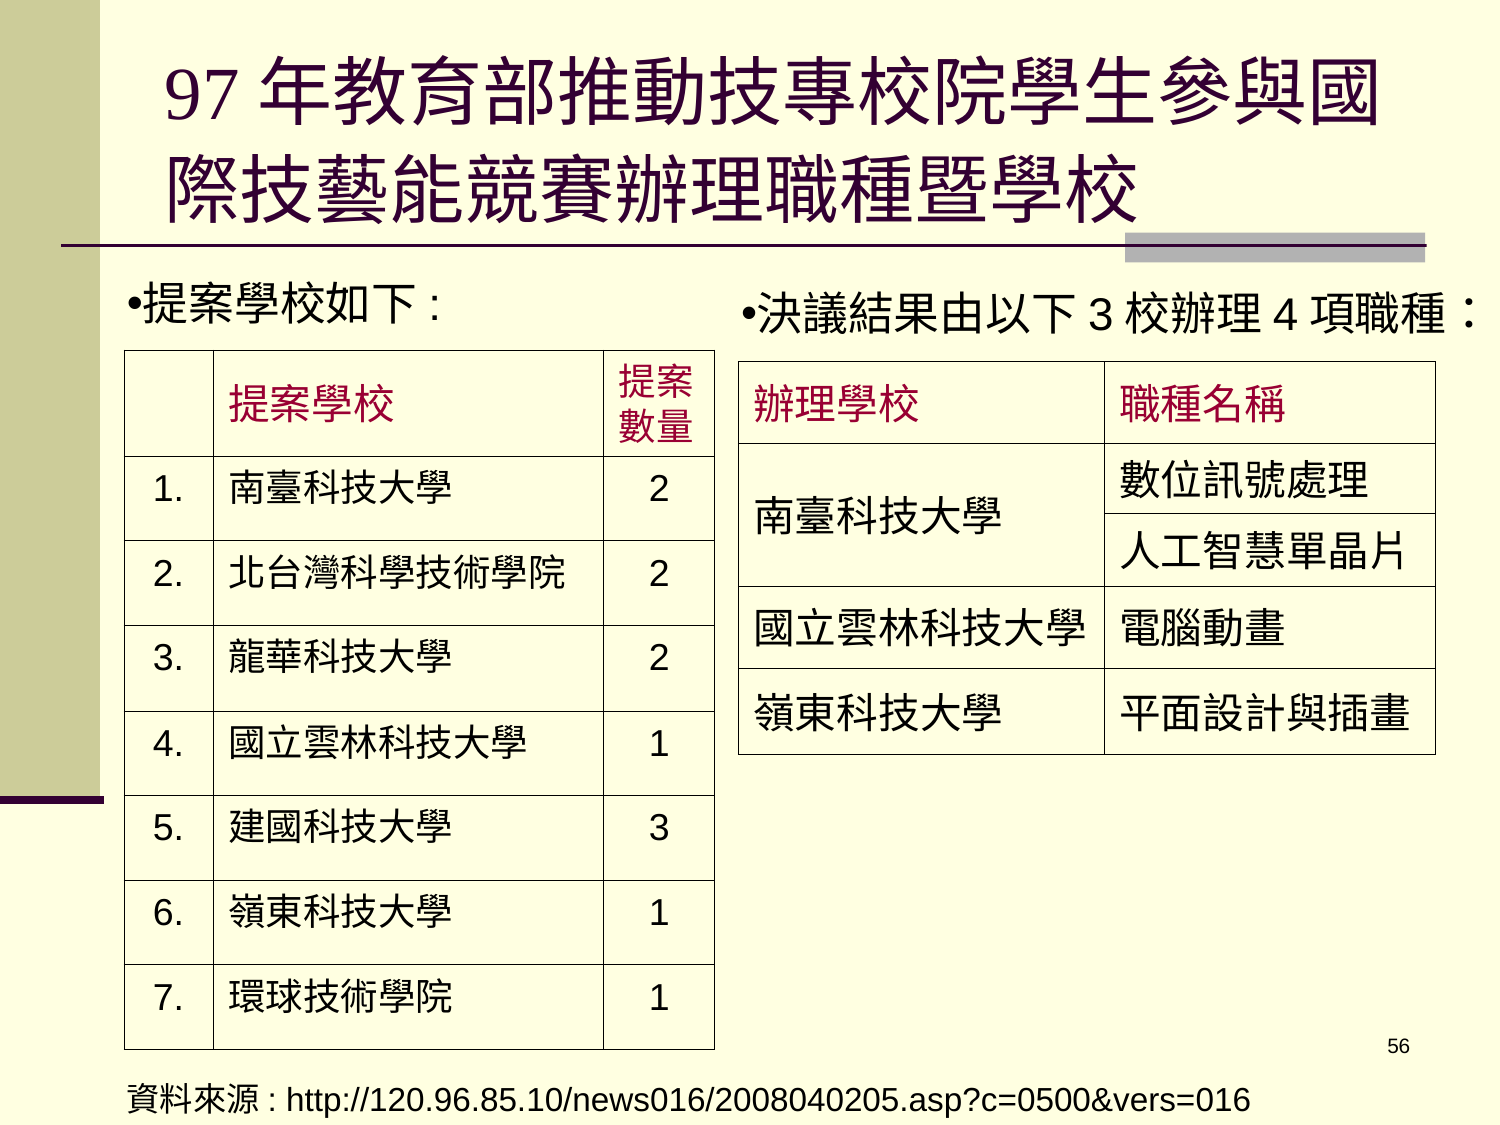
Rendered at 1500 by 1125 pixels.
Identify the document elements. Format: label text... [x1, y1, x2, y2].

table_cell 建國科技大學 [214, 796, 603, 880]
table_header 職種名稱 [1105, 362, 1435, 443]
table_cell 嶺東科技大學 [739, 669, 1104, 754]
table_header 提案數量 [604, 351, 714, 456]
table_cell 1 [604, 881, 714, 964]
table_cell 2 [604, 626, 714, 711]
table_cell 數位訊號處理 [1105, 444, 1435, 513]
table_cell 3. [125, 626, 213, 711]
table_cell 2 [604, 457, 714, 540]
table_cell 電腦動畫 [1105, 587, 1435, 668]
table_cell 1 [604, 965, 714, 1049]
table_cell 4. [125, 712, 213, 795]
table_cell 1 [604, 712, 714, 795]
table_cell 國立雲林科技大學 [739, 587, 1104, 668]
table_cell 2 [604, 541, 714, 625]
table_cell 人工智慧單晶片 [1105, 514, 1435, 586]
table_cell 1. [125, 457, 213, 540]
table_cell 7. [125, 965, 213, 1049]
table_cell 2. [125, 541, 213, 625]
table_cell 嶺東科技大學 [214, 881, 603, 964]
text_box 提案學校如下: [112, 267, 491, 338]
table_cell 南臺科技大學 [739, 444, 1104, 586]
table_header 提案學校 [214, 351, 603, 456]
table_cell 南臺科技大學 [214, 457, 603, 540]
table_cell 環球技術學院 [214, 965, 603, 1049]
table_cell 龍華科技大學 [214, 626, 603, 711]
table_cell 6. [125, 881, 213, 964]
table_cell 3 [604, 796, 714, 880]
text_box 資料來源: http://120.96.85.10/news016/2008040205.asp?c=0500&vers=016 [111, 1070, 1353, 1125]
text_box 決議結果由以下3校辦理4項職種： [726, 277, 1500, 348]
table_cell 平面設計與插畫 [1105, 669, 1435, 754]
table_header [125, 351, 213, 456]
table_cell 國立雲林科技大學 [214, 712, 603, 795]
title 97年教育部推動技專校院學生參與國際技藝能競賽辦理職種暨學校 [150, 45, 1426, 234]
table_header 辦理學校 [739, 362, 1104, 443]
table_cell 5. [125, 796, 213, 880]
table_cell 北台灣科學技術學院 [214, 541, 603, 625]
